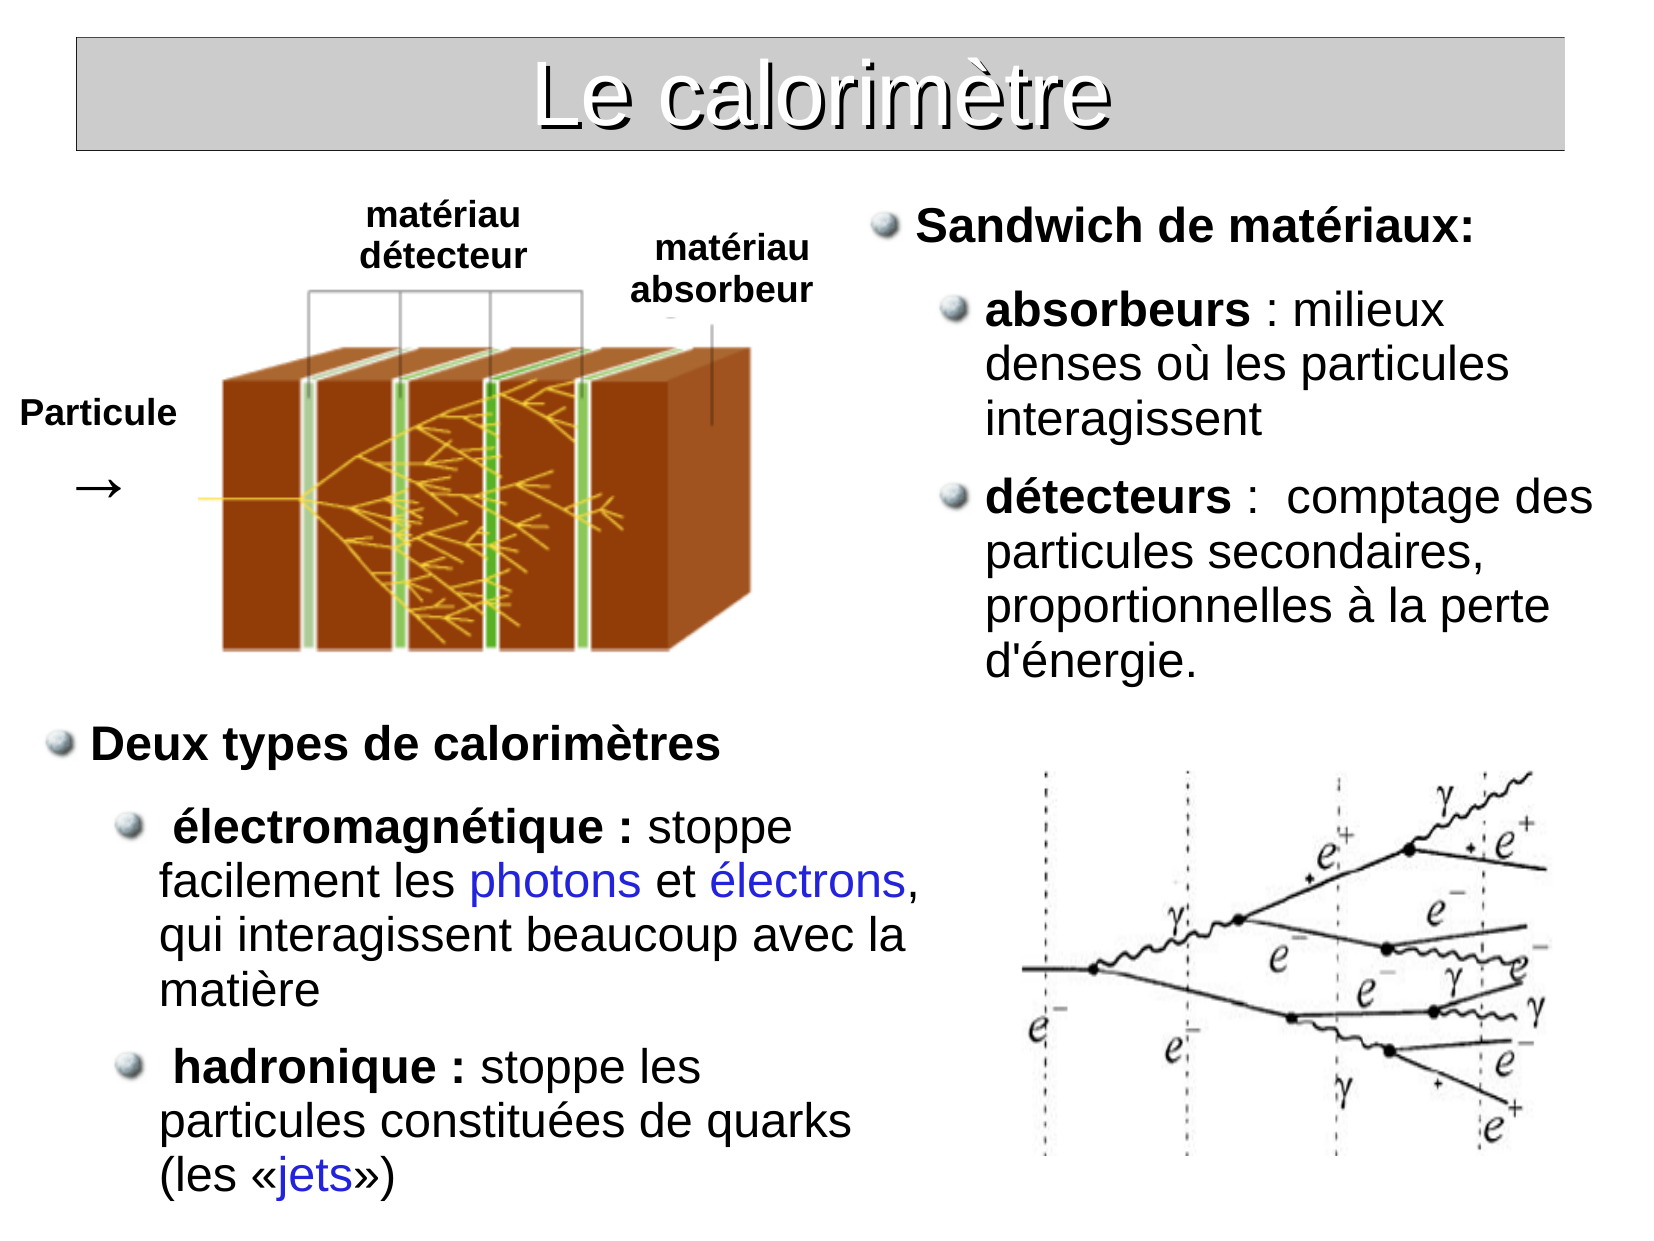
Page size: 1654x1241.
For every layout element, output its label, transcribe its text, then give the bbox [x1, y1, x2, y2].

list Sandwich de matériaux: absorbeurs : milieux denses où les particules interagissent détecteurs : comptage des particules secondaires, proportionnelles à la perte d'énergie. [845, 198, 1595, 691]
list Deux types de calorimètres électromagnétique : stoppe facilement les photons et électrons, qui interagissent beaucoup avec la matière hadronique : stoppe les particules constituées de quarks (les «jets») [21, 716, 922, 1204]
picture [44, 218, 845, 679]
title Le calorimètre [76, 37, 1565, 151]
text_box matériau absorbeur [615, 218, 845, 318]
text_box Particule → [4, 384, 199, 525]
picture [989, 735, 1575, 1156]
text_box matériau détecteur [249, 185, 602, 285]
